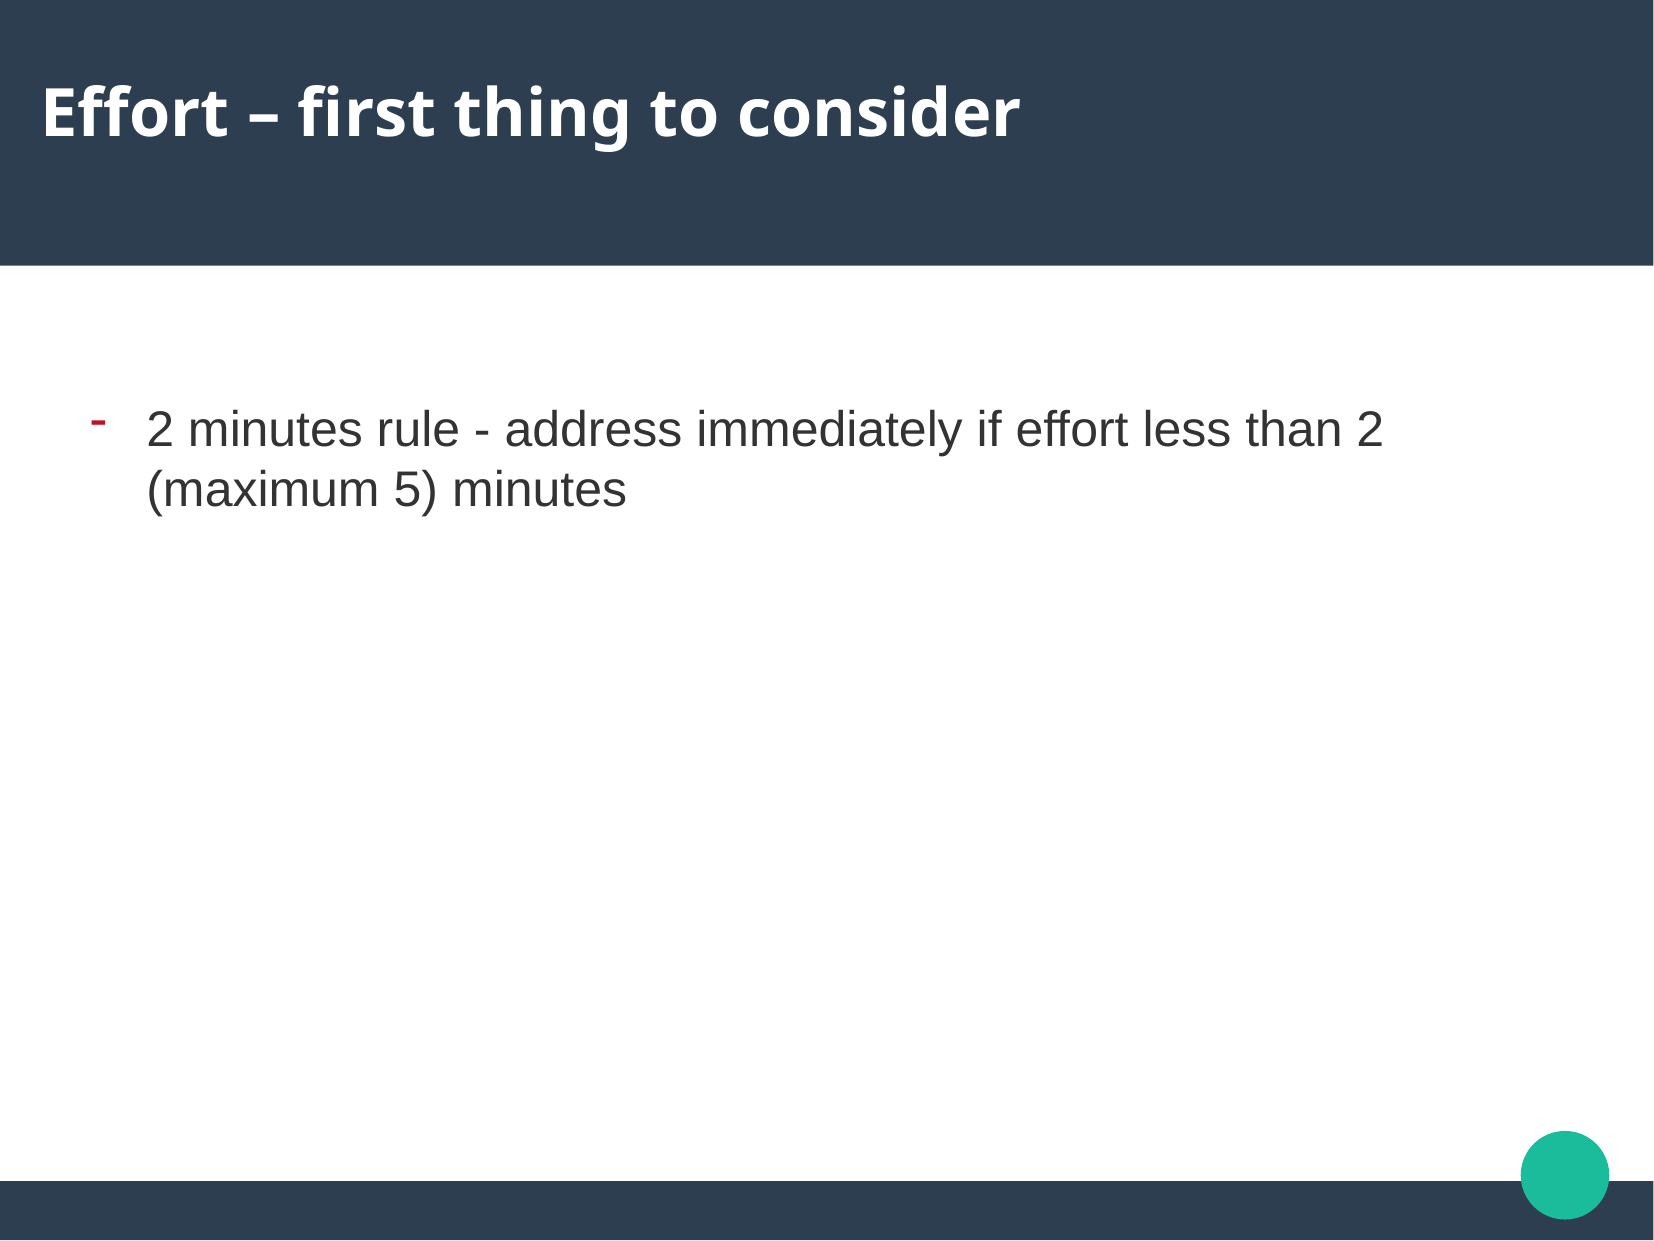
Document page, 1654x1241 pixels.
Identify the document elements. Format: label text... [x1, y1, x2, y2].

text_box 2 minutes rule - address immediately if effort less than 2 (maximum 5) minutes [75, 318, 1425, 1111]
title Effort – first thing to consider [25, 60, 1654, 160]
